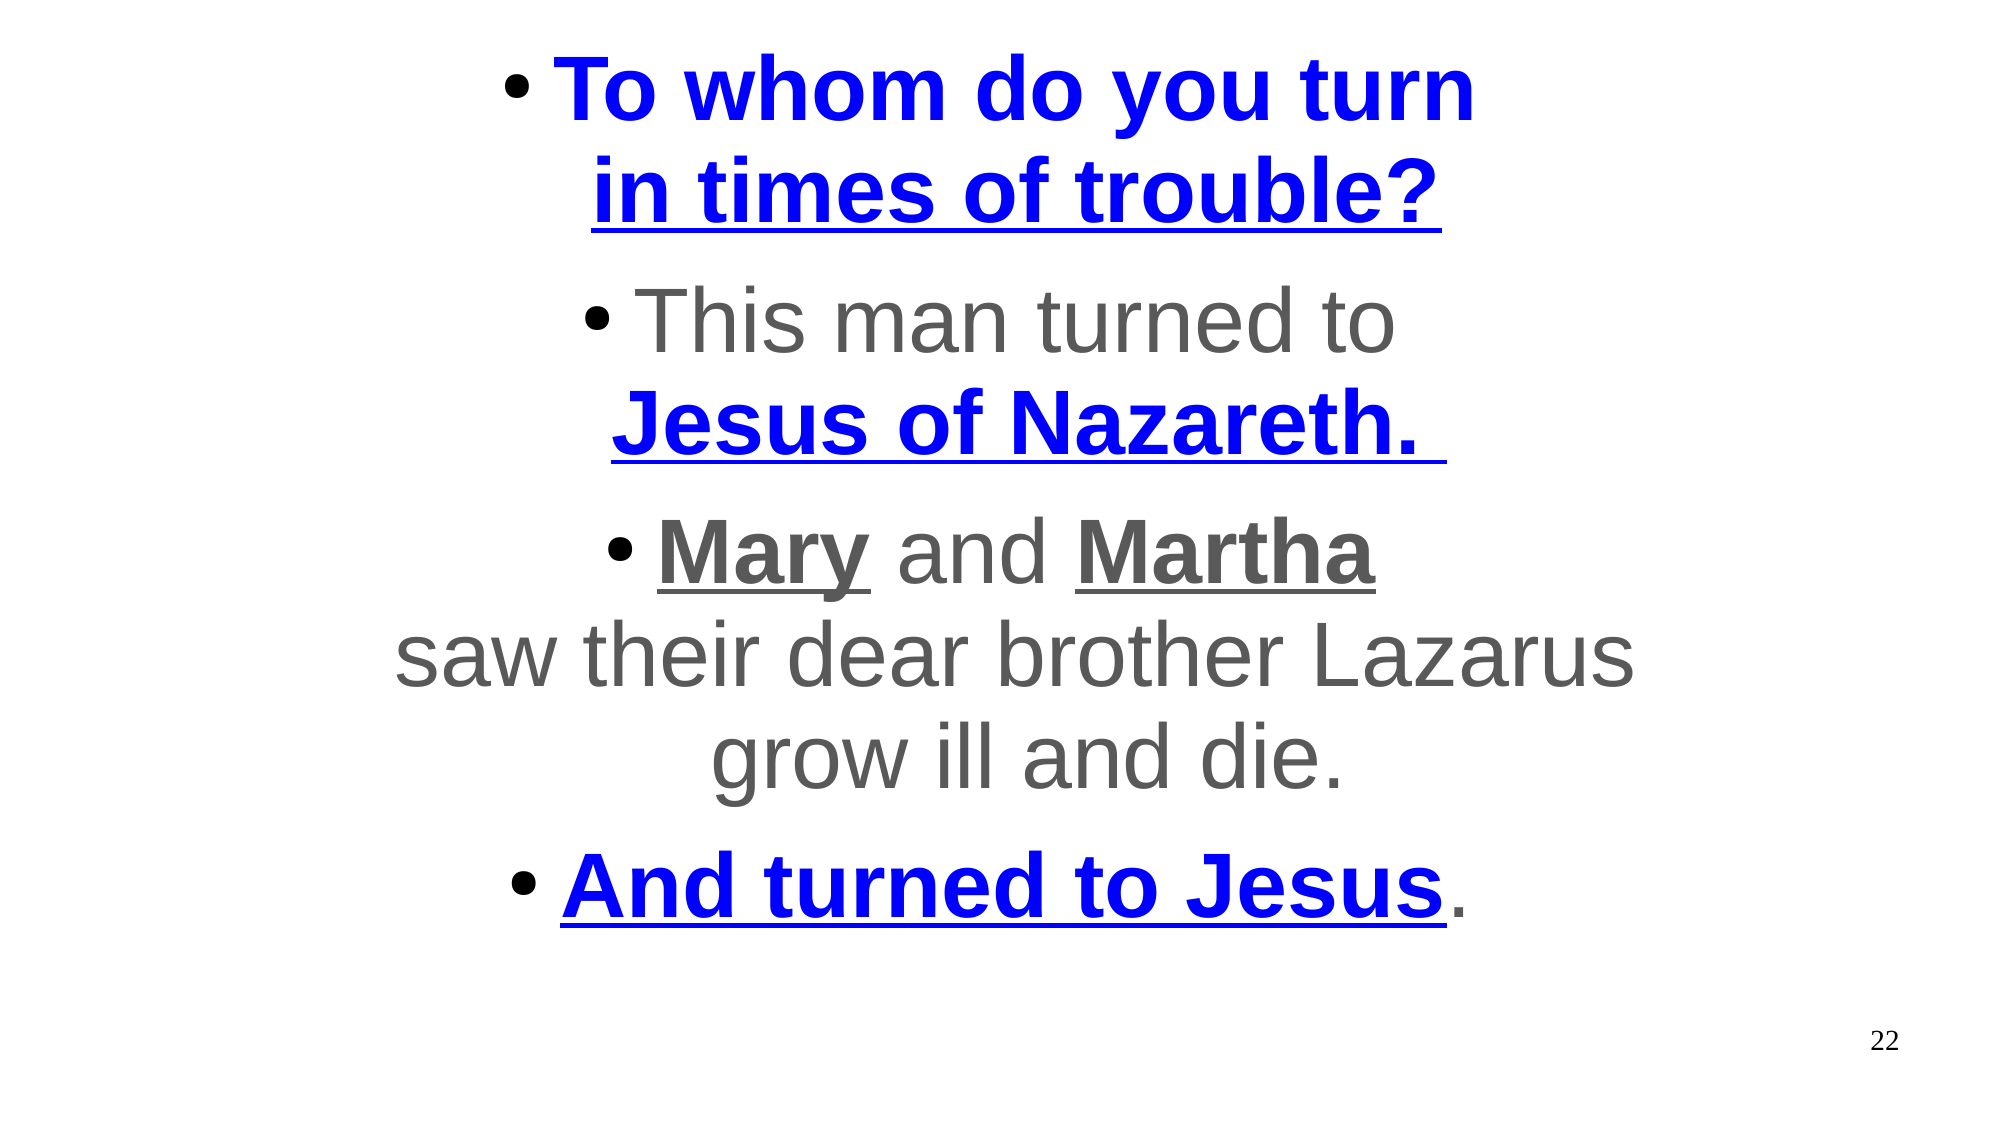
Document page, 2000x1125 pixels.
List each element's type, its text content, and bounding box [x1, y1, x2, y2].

list To whom do you turn in times of trouble? This man turned to Jesus of Nazareth. Mary and Martha saw their dear brother Lazarus grow ill and die. And turned to Jesus. [37, 37, 1951, 1088]
